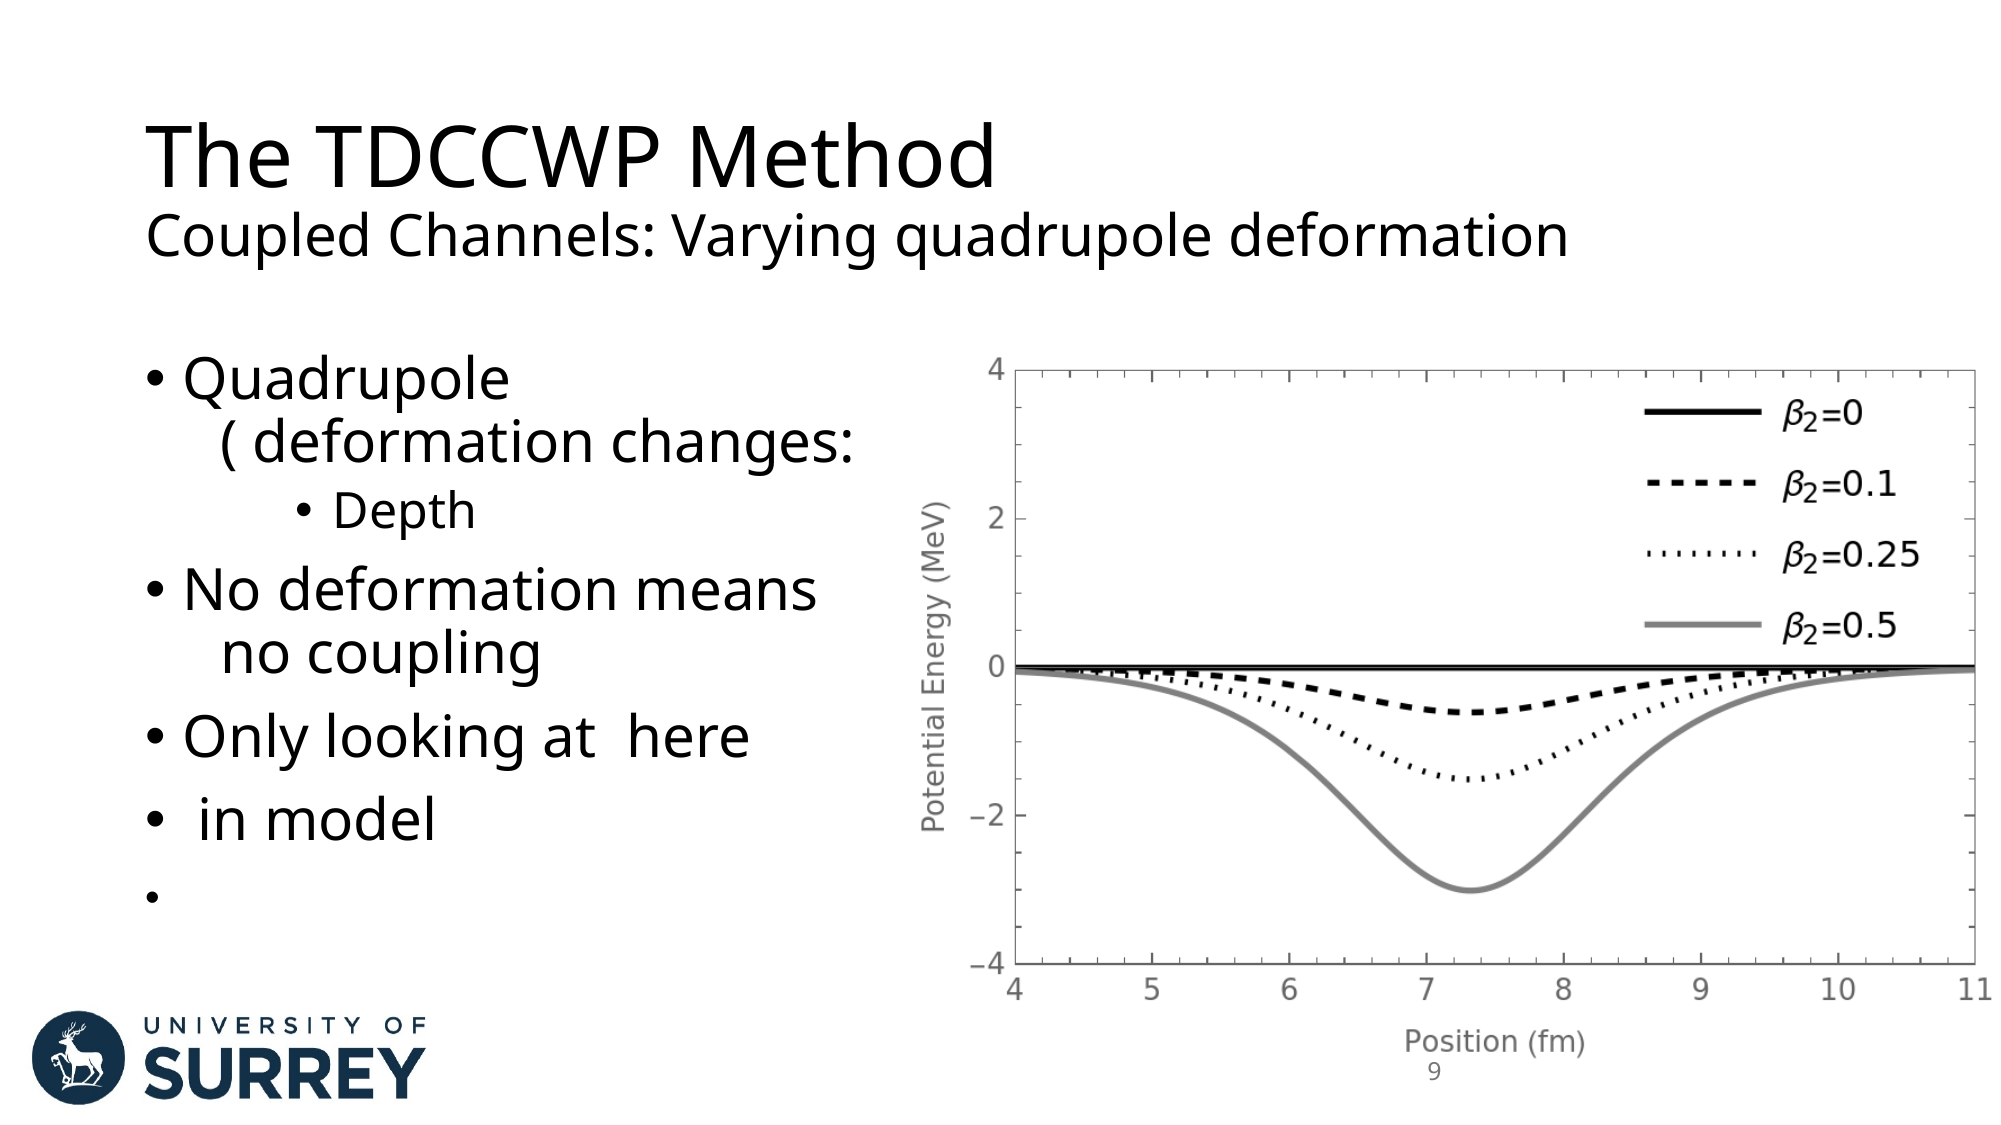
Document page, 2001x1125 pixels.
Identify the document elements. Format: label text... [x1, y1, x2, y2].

title The TDCCWP Method Coupled Channels: Varying quadrupole deformation [130, 63, 1782, 277]
picture [0, 993, 461, 1125]
picture [917, 353, 1997, 1062]
text_box [1412, 1062, 1863, 1103]
list Quadrupole ( deformation changes: Depth No deformation means no coupling Only looking at here in model [130, 336, 874, 934]
